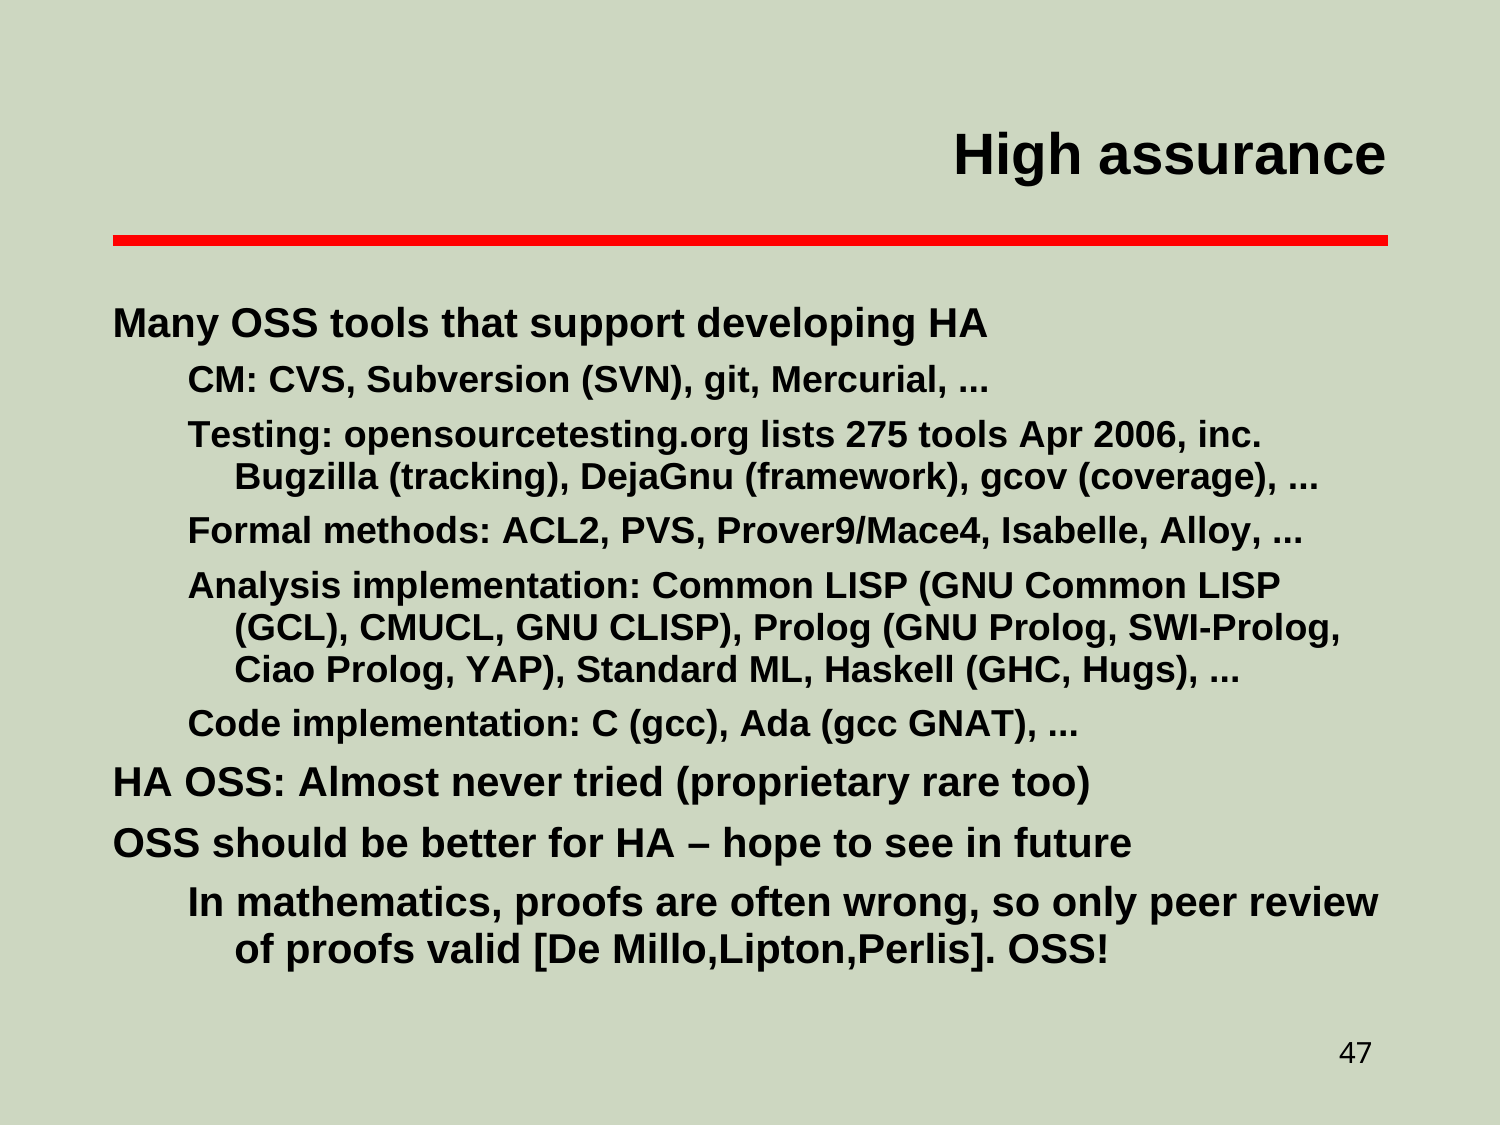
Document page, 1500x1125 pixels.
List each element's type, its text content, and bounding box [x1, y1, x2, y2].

title High assurance [337, 85, 1388, 224]
list Many OSS tools that support developing HA CM: CVS, Subversion (SVN), git, Mercurial, ... Testing: opensourcetesting.org lists 275 tools Apr 2006, inc. Bugzilla (tracking), DejaGnu (framework), gcov (coverage), ... Formal methods: ACL2, PVS, Prover9/Mace4, Isabelle, Alloy, ... Analysis implementation: Common LISP (GNU Common LISP (GCL), CMUCL, GNU CLISP), Prolog (GNU Prolog, SWI-Prolog, Ciao Prolog, YAP), Standard ML, Haskell (GHC, Hugs), ... Code implementation: C (gcc), Ada (gcc GNAT), ... HA OSS: Almost never tried (proprietary rare too) OSS should be better for HA – hope to see in future In mathematics, proofs are often wrong, so only peer review of proofs valid [De Millo,Lipton,Perlis]. OSS! [112, 299, 1388, 1111]
